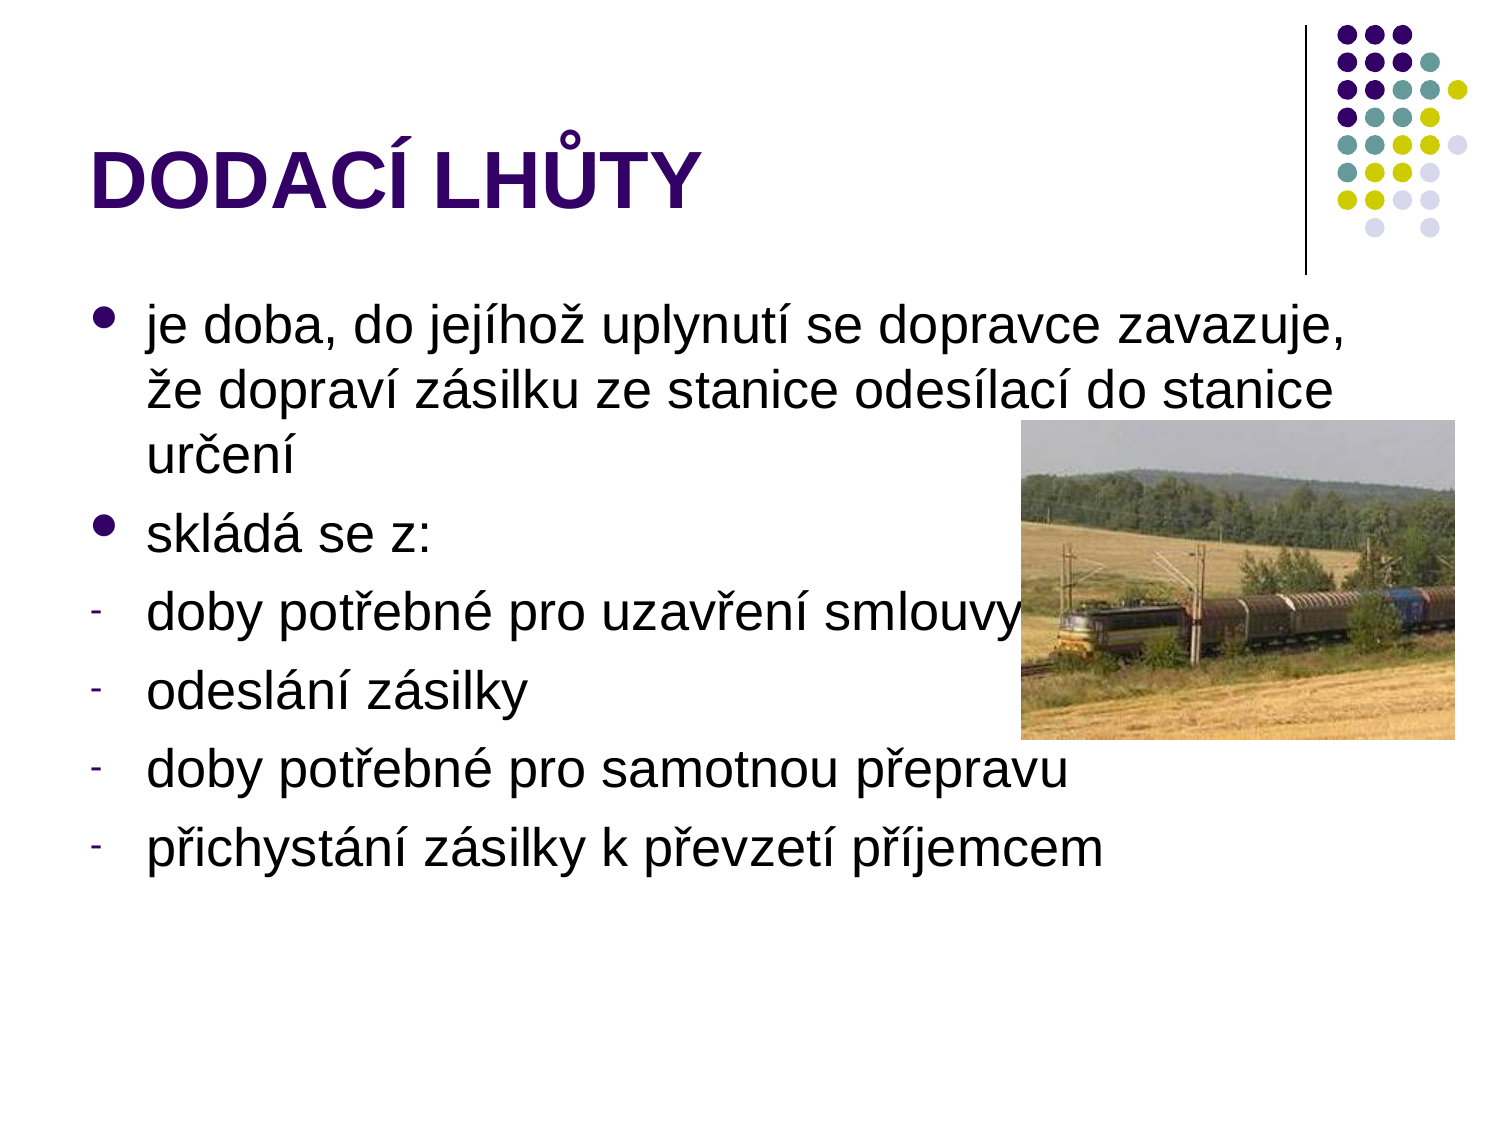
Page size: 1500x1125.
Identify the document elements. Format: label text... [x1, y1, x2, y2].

list je doba, do jejíhož uplynutí se dopravce zavazuje, že dopraví zásilku ze stanice odesílací do stanice určení skládá se z: doby potřebné pro uzavření smlouvy odeslání zásilky doby potřebné pro samotnou přepravu přichystání zásilky k převzetí příjemcem [75, 282, 1426, 1006]
title DODACÍ LHŮTY [74, 20, 1313, 233]
picture [1021, 420, 1455, 740]
